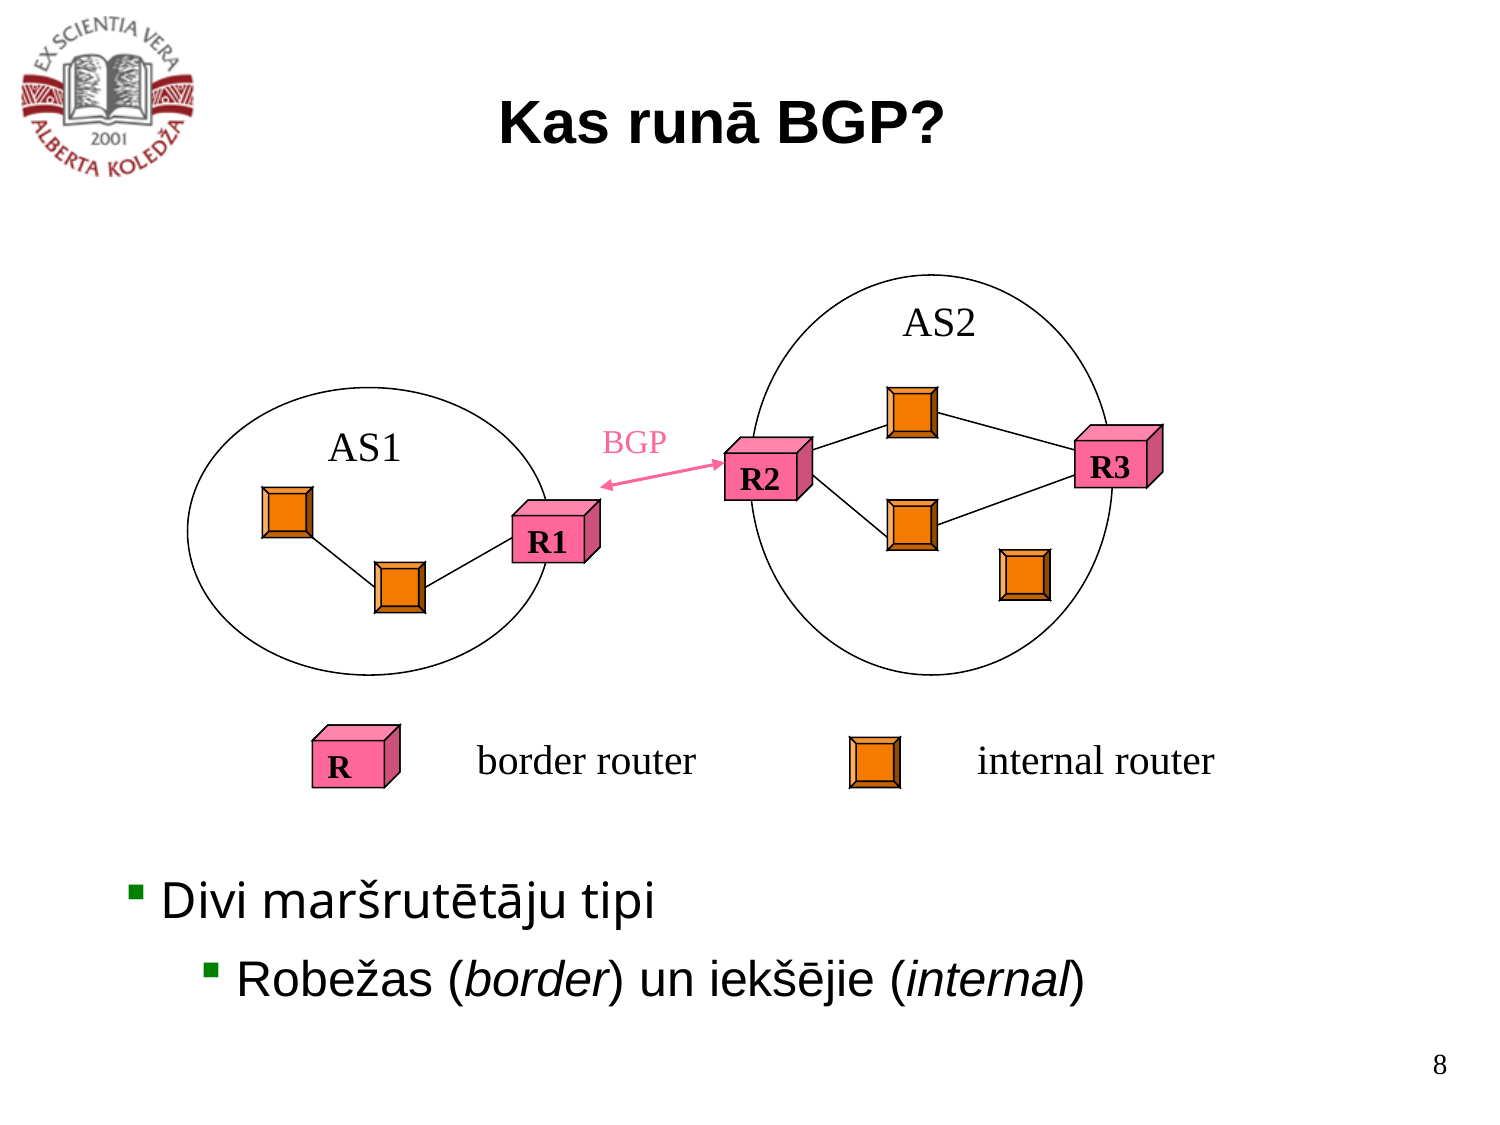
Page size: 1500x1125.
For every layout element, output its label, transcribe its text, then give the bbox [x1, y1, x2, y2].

text_box [376, 562, 426, 613]
text_box R1 [512, 512, 588, 568]
text_box BGP [587, 412, 683, 468]
picture [21, 16, 194, 177]
text_box Divi maršrutētāju tipi Robežas (border) un iekšējie (internal) [109, 843, 1401, 1015]
text_box [851, 737, 901, 788]
text_box [888, 387, 938, 438]
text_box 1 [887, 500, 894, 551]
text_box 1 [887, 387, 894, 438]
text_box R2 [724, 449, 800, 506]
text_box AS1 [312, 412, 417, 478]
text_box [1150, 425, 1163, 484]
text_box [888, 500, 938, 551]
text_box 1 [849, 737, 857, 788]
title Kas runā BGP? [50, 62, 1374, 175]
text_box 1 [999, 549, 1007, 601]
text_box border router [462, 725, 712, 791]
text_box AS2 [887, 287, 992, 353]
text_box R [312, 737, 388, 793]
text_box 1 [262, 487, 269, 538]
text_box <skaitlis> [1312, 1037, 1463, 1101]
text_box [800, 437, 813, 497]
text_box [263, 487, 313, 538]
text_box [1000, 549, 1051, 601]
text_box 1 [374, 562, 382, 613]
text_box [588, 500, 601, 559]
text_box internal router [962, 725, 1231, 791]
text_box R3 [1074, 437, 1151, 493]
text_box [387, 725, 400, 784]
